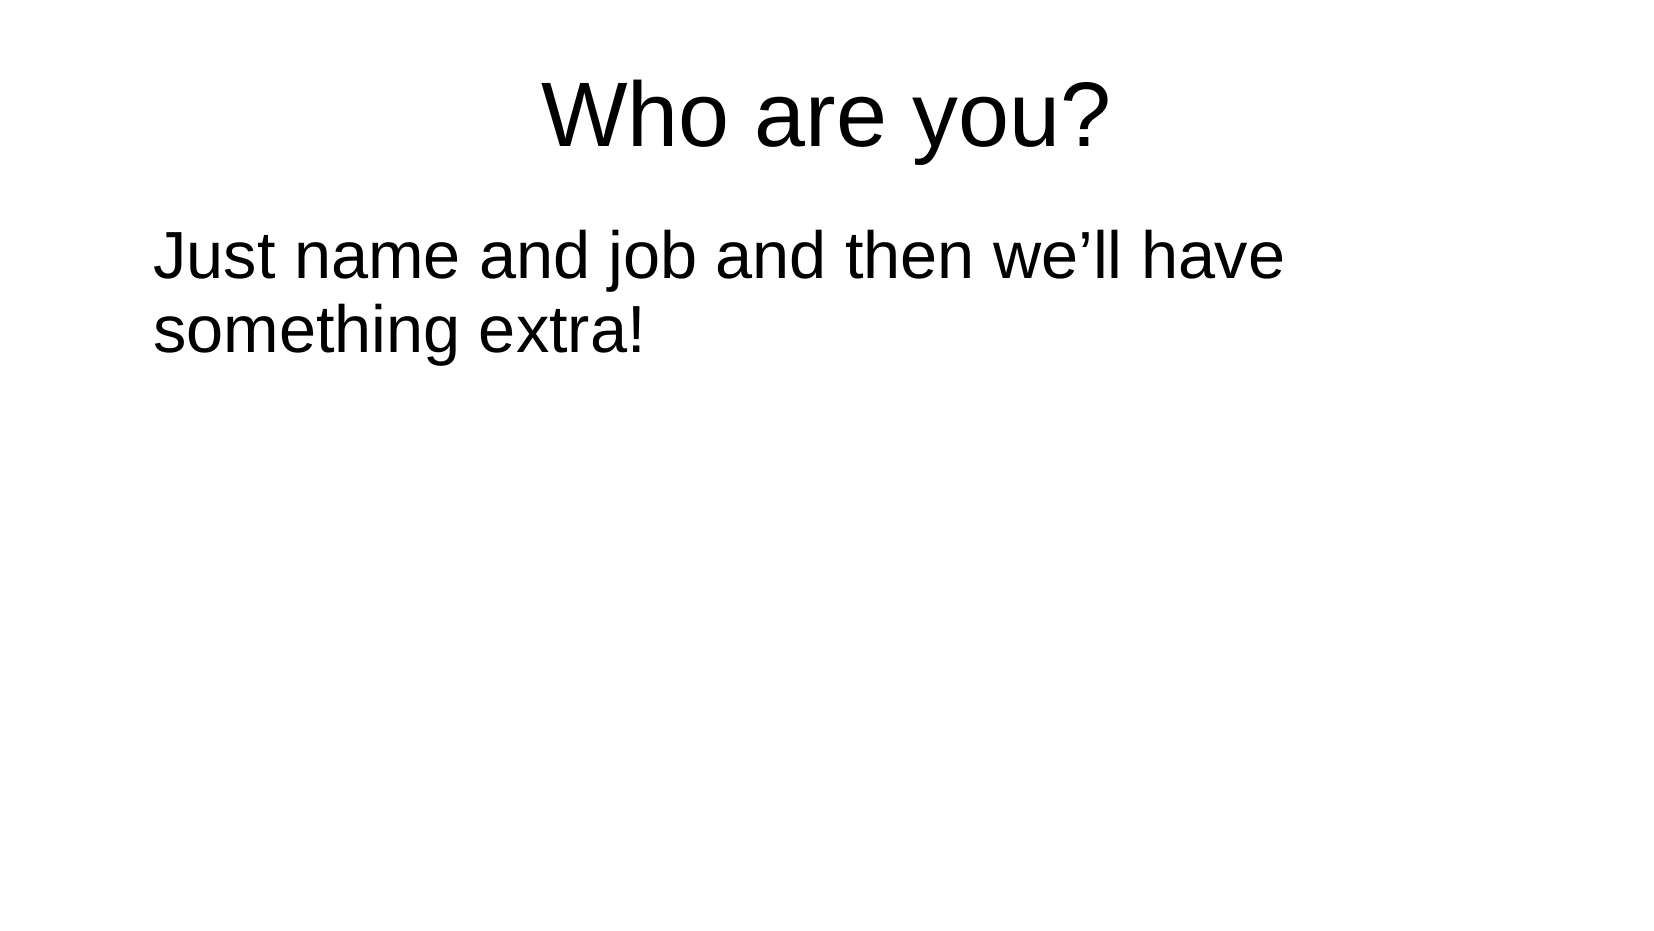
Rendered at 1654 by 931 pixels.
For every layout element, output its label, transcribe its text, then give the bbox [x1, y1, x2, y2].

title Who are you? [82, 37, 1571, 193]
list Just name and job and then we’ll have something extra! [82, 217, 1571, 758]
